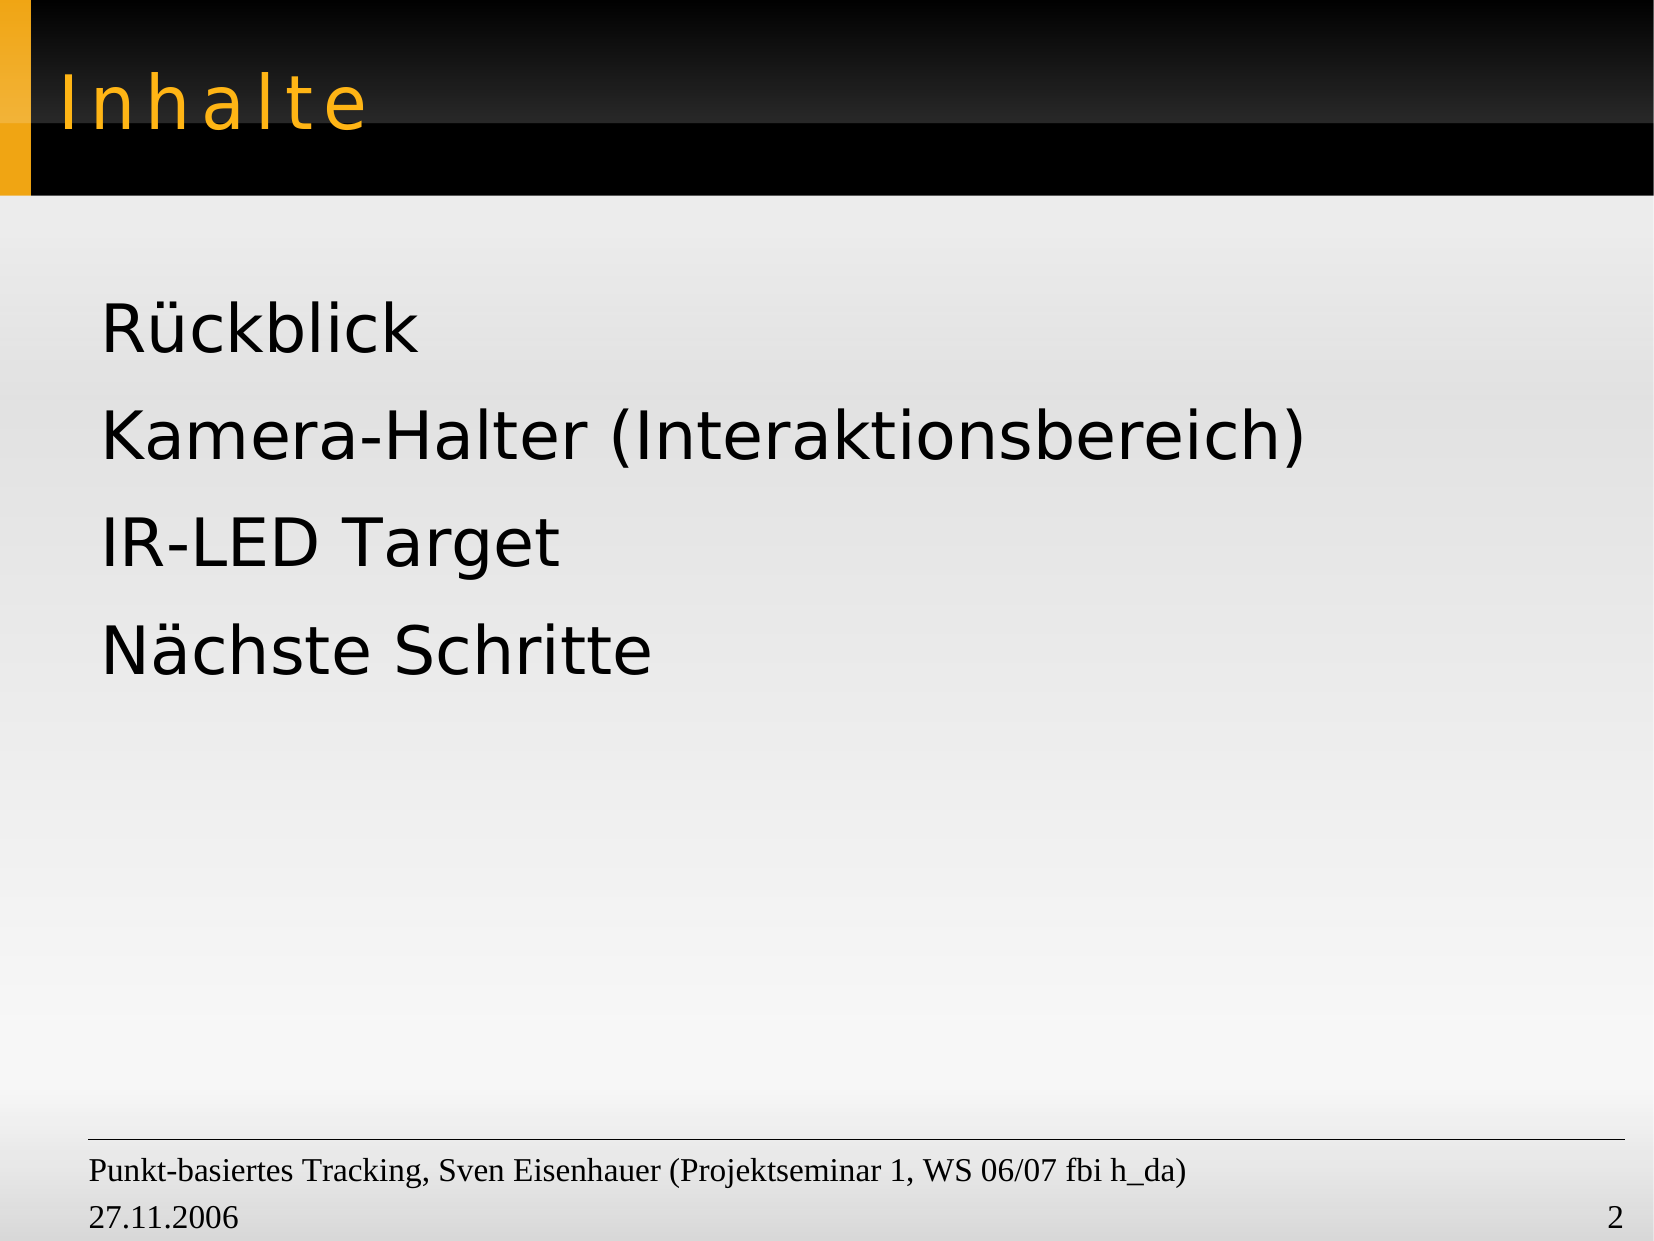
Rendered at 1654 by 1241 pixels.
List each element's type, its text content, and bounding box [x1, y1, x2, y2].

picture [0, 0, 1654, 1241]
list Rückblick Kamera-Halter (Interaktionsbereich) IR-LED Target Nächste Schritte [82, 290, 1571, 1109]
title Inhalte [59, 29, 1270, 178]
